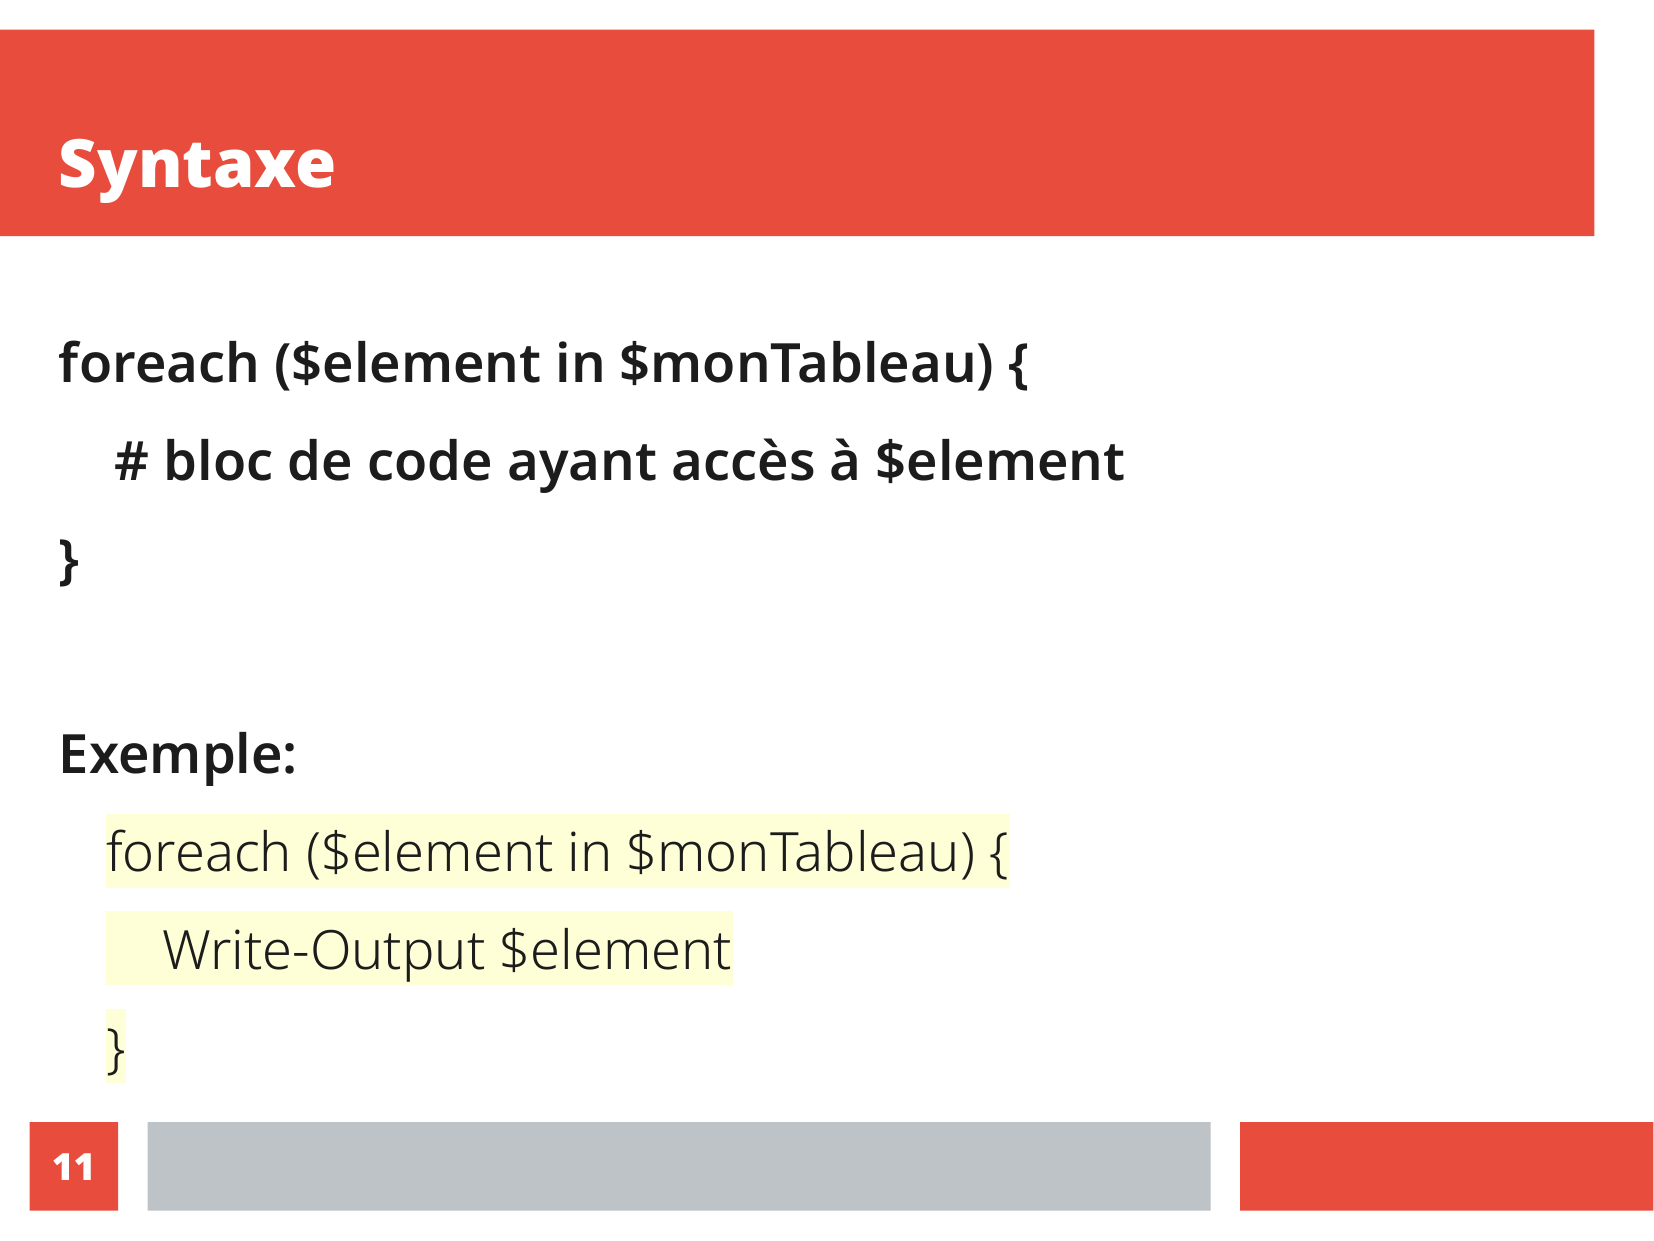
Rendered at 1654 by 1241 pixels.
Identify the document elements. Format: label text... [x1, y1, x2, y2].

list foreach ($element in $monTableau) { # bloc de code ayant accès à $element } Exemple: foreach ($element in $monTableau) { Write-Output $element } [59, 324, 1565, 1093]
title Syntaxe [59, 59, 1595, 207]
